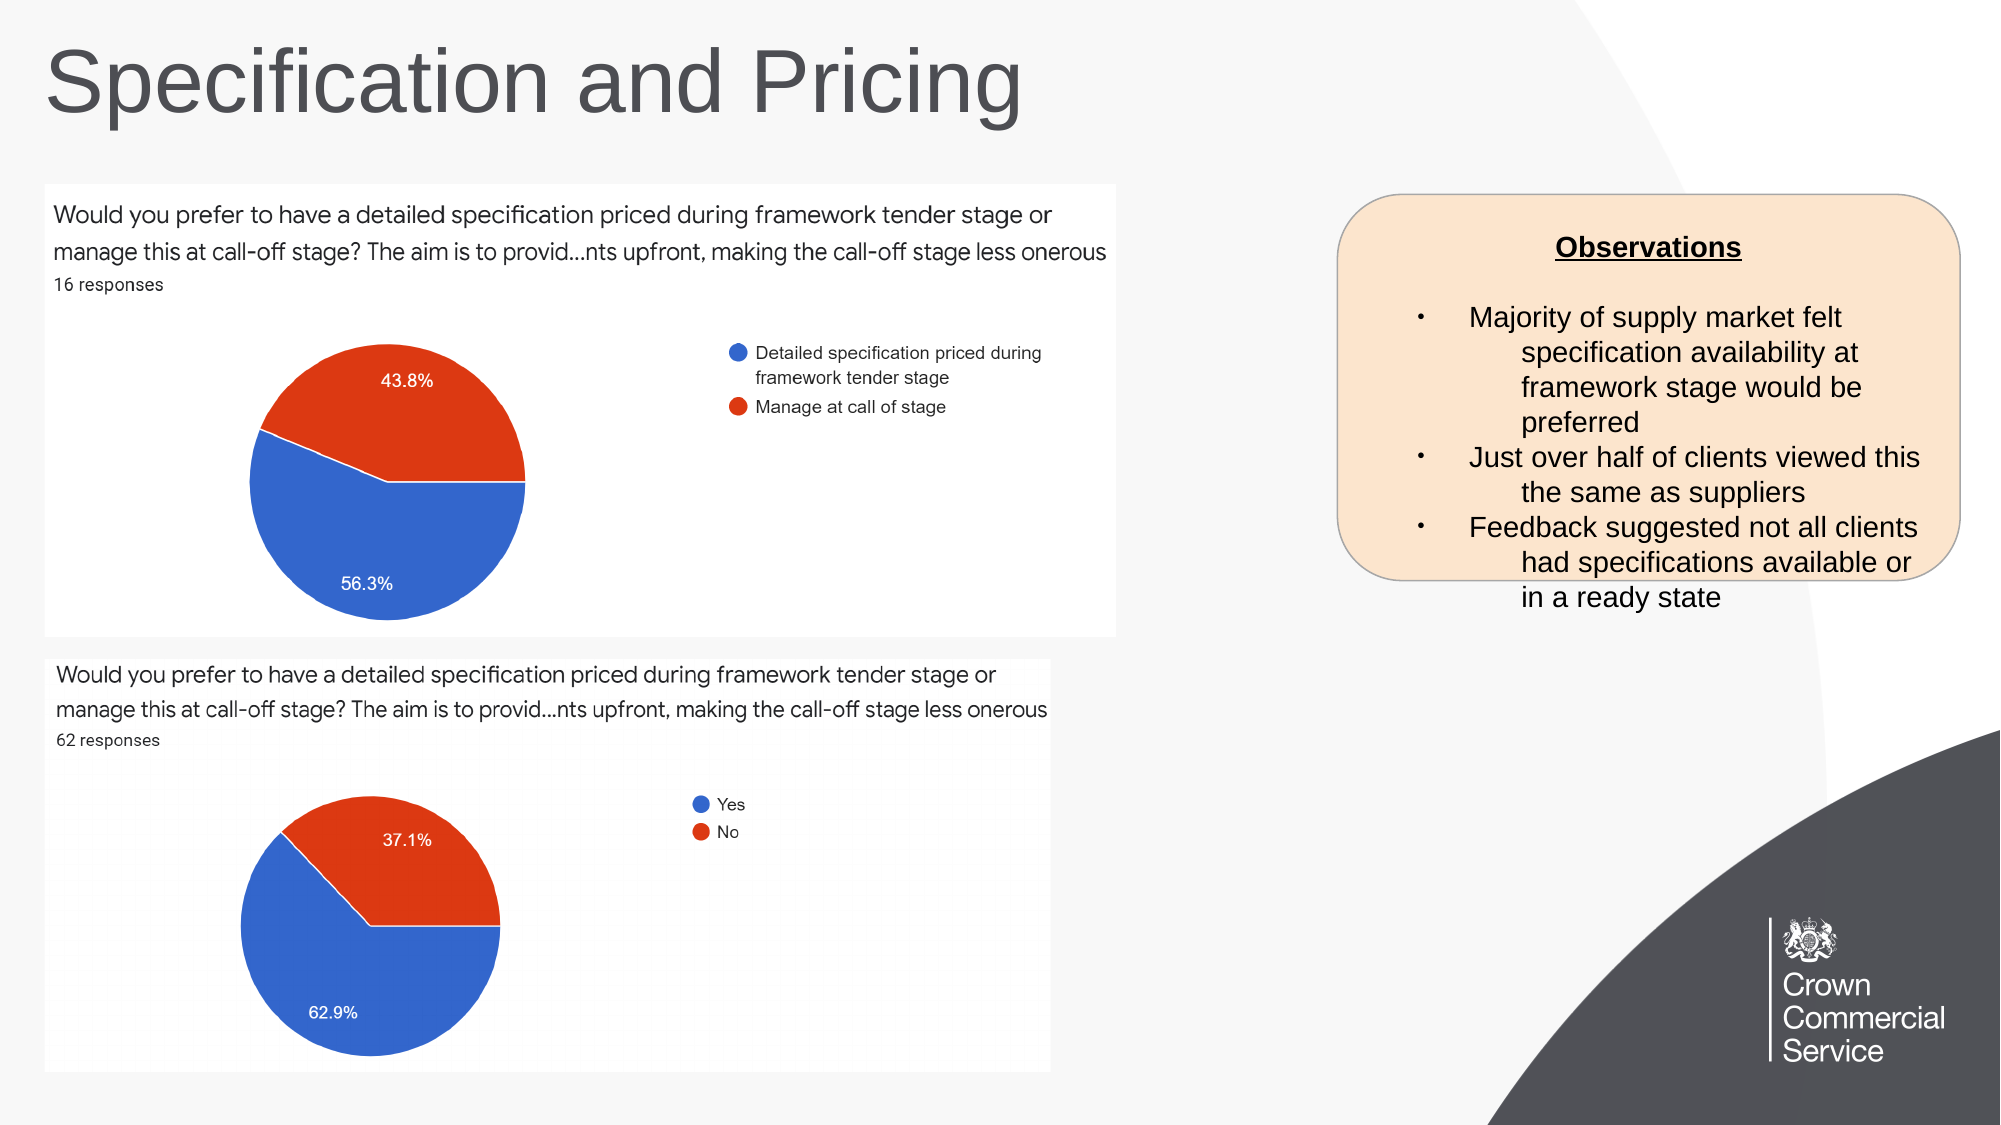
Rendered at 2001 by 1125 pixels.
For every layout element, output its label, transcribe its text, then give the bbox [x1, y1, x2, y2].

picture [44, 659, 1051, 1072]
text_box Observations Majority of supply market felt specification availability at framework stage would be preferred Just over half of clients viewed this the same as suppliers Feedback suggested not all clients had specifications available or in a ready state [1337, 194, 1961, 581]
picture [44, 184, 1117, 637]
title Specification and Pricing [44, 23, 1838, 162]
